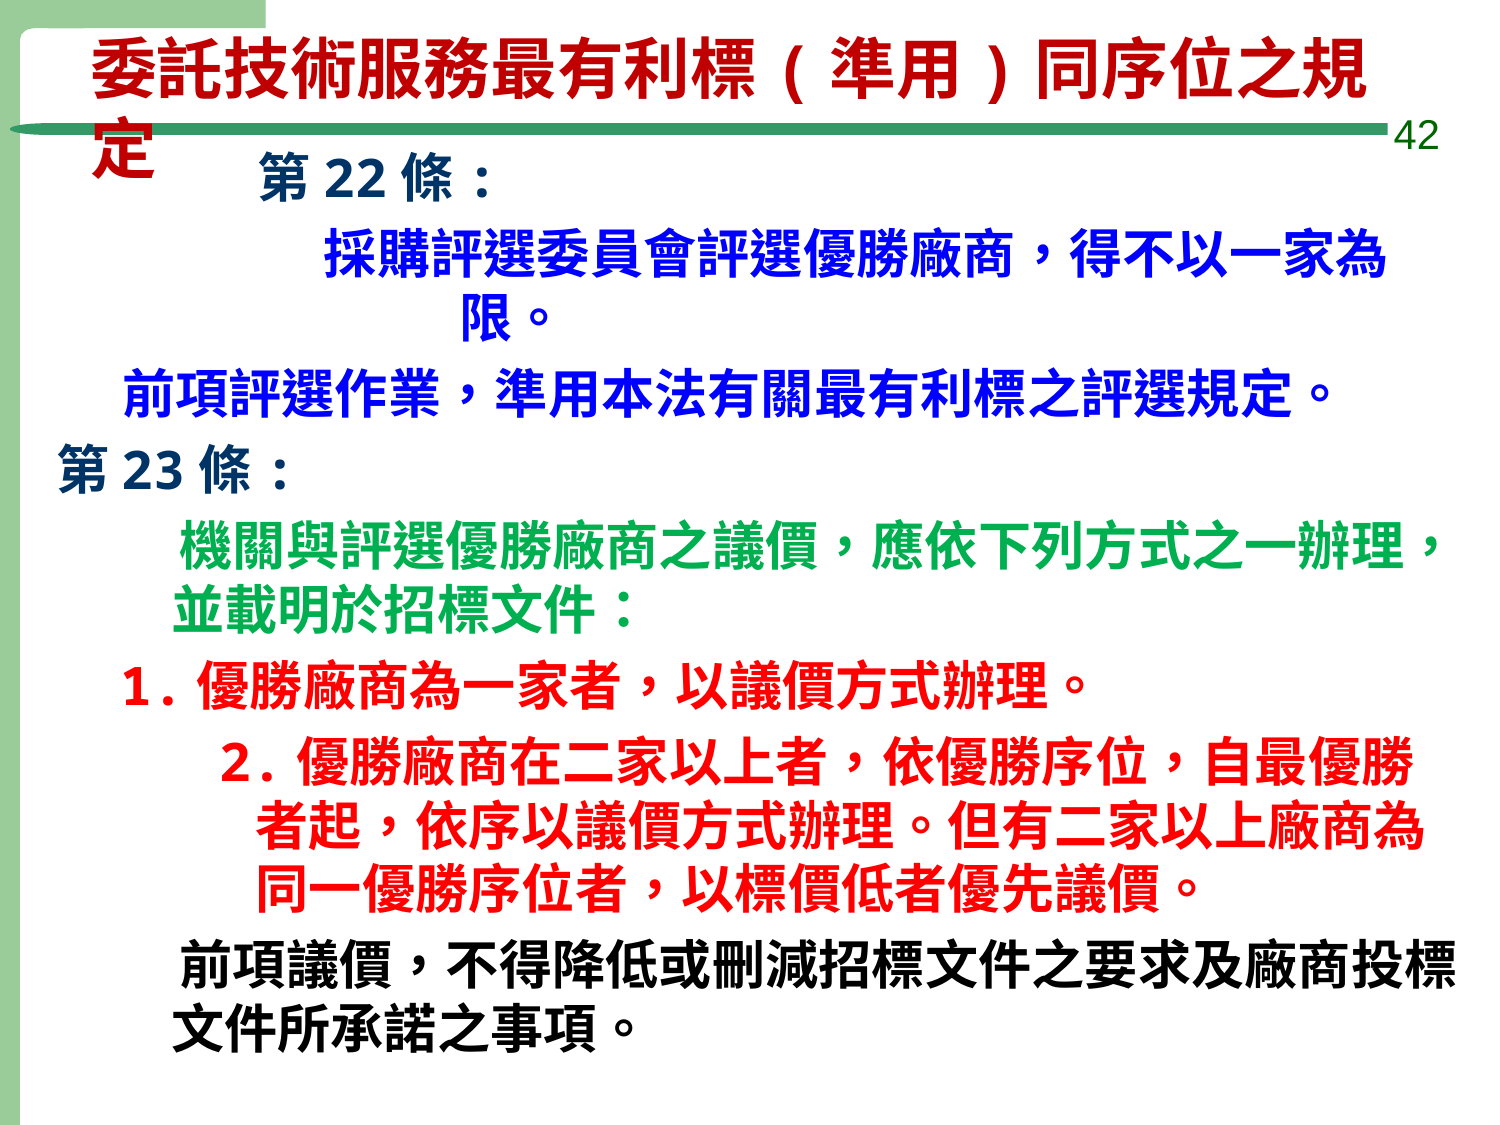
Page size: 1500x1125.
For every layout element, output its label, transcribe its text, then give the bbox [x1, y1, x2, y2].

text_box [1378, 90, 1491, 166]
title 委託技術服務最有利標(準用)同序位之規定 [75, 19, 1426, 114]
list 第22條: 採購評選委員會評選優勝廠商，得不以一家為限。 前項評選作業，準用本法有關最有利標之評選規定。 第23條: 機關與評選優勝廠商之議價，應依下列方式之一辦理，並載明於招標文件： 1.優勝廠商為一家者，以議價方式辦理。 2.優勝廠商在二家以上者，依優勝序位，自最優勝者起，依序以議價方式辦理。但有二家以上廠商為同一優勝序位者，以標價低者優先議價。 前項議價，不得降低或刪減招標文件之要求及廠商投標文件所承諾之事項。 [41, 137, 1483, 1071]
